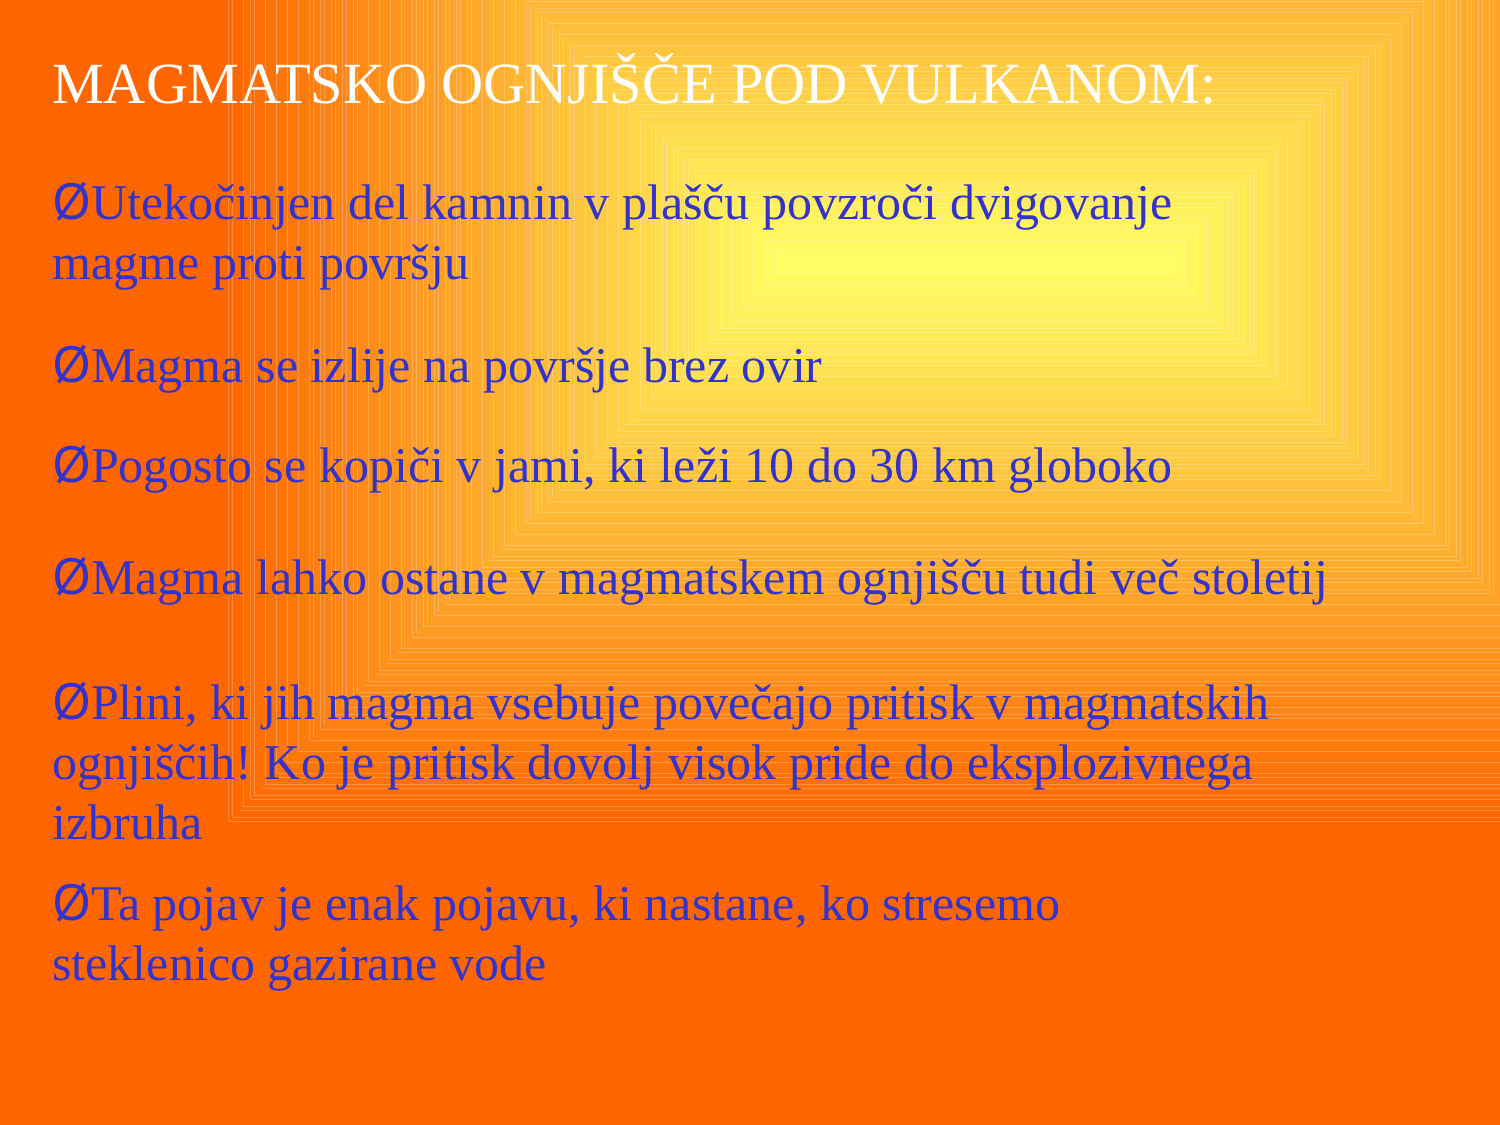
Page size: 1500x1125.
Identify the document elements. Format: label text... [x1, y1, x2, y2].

text_box ØUtekočinjen del kamnin v plašču povzroči dvigovanje magme proti površju [37, 162, 1288, 383]
text_box ØTa pojav je enak pojavu, ki nastane, ko stresemo steklenico gazirane vode [37, 862, 1150, 1083]
text_box ØMagma se izlije na površje brez ovir [37, 324, 1113, 425]
text_box ØPlini, ki jih magma vsebuje povečajo pritisk v magmatskih ognjiščih! Ko je pritisk dovolj visok pride do eksplozivnega izbruha [37, 662, 1375, 943]
text_box ØPogosto se kopiči v jami, ki leži 10 do 30 km globoko [37, 425, 1388, 585]
text_box ØMagma lahko ostane v magmatskem ognjišču tudi več stoletij [37, 537, 1350, 662]
text_box MAGMATSKO OGNJIŠČE POD VULKANOM: [37, 37, 1350, 123]
